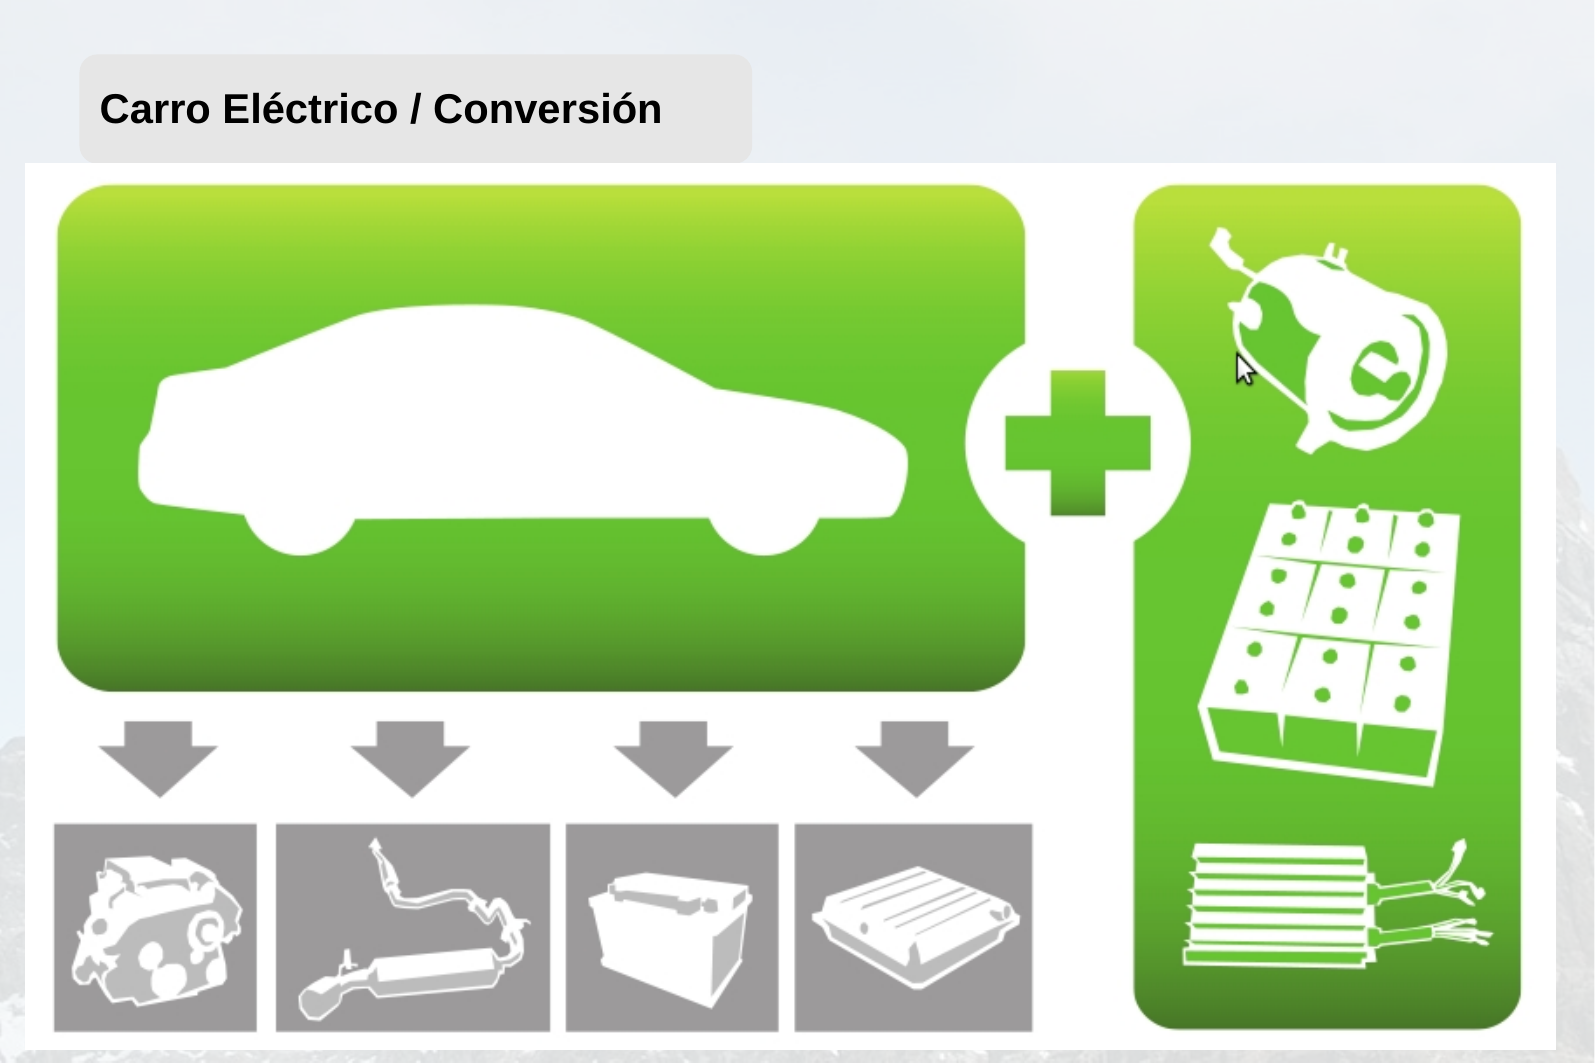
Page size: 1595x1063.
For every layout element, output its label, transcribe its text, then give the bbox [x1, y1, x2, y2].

text_box Carro Eléctrico / Conversión [79, 54, 753, 163]
picture [25, 163, 1556, 1050]
